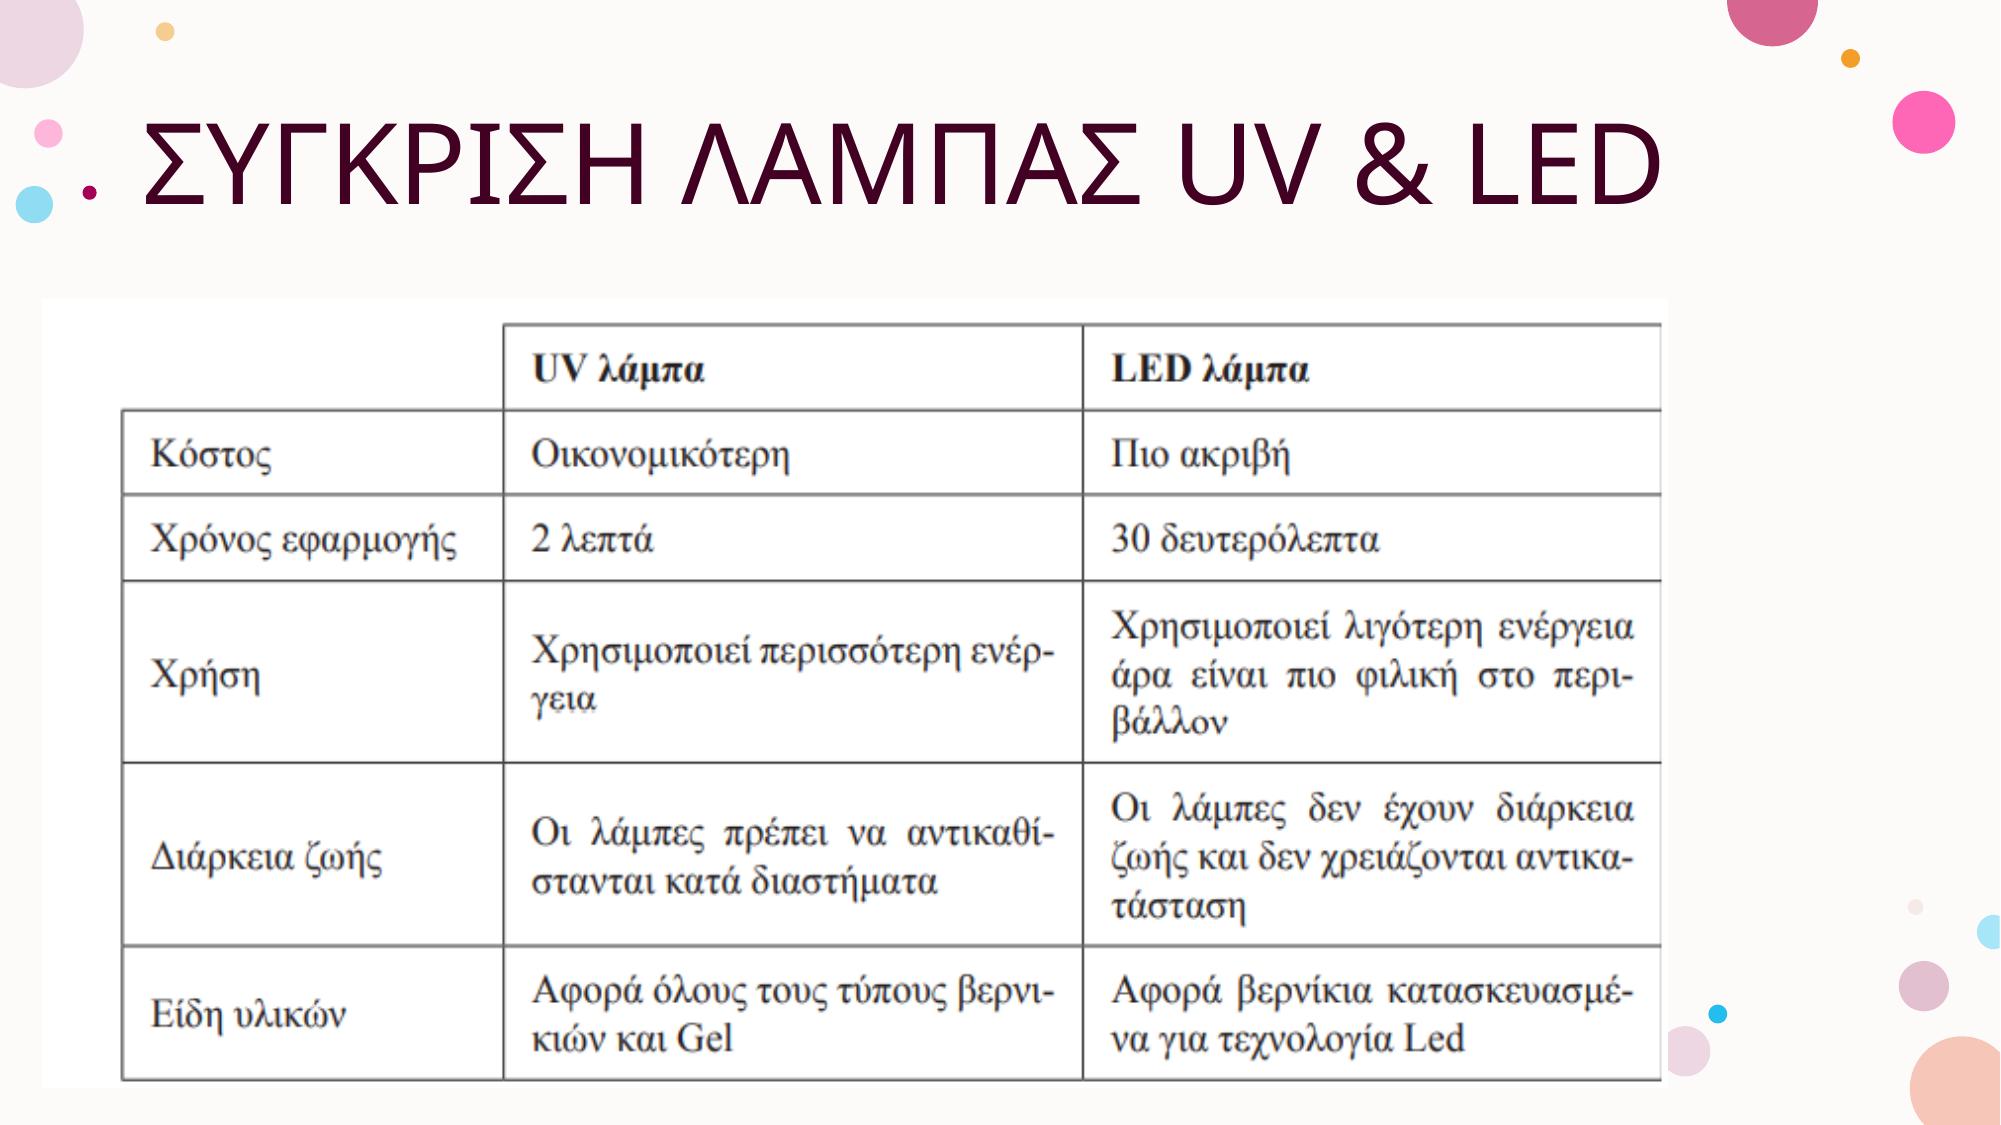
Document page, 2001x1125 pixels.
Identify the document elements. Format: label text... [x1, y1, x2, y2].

title ΣΥΓΚΡΙΣΗ ΛΑΜΠΑΣ UV & LED [127, 59, 1877, 278]
picture [42, 299, 1668, 1088]
